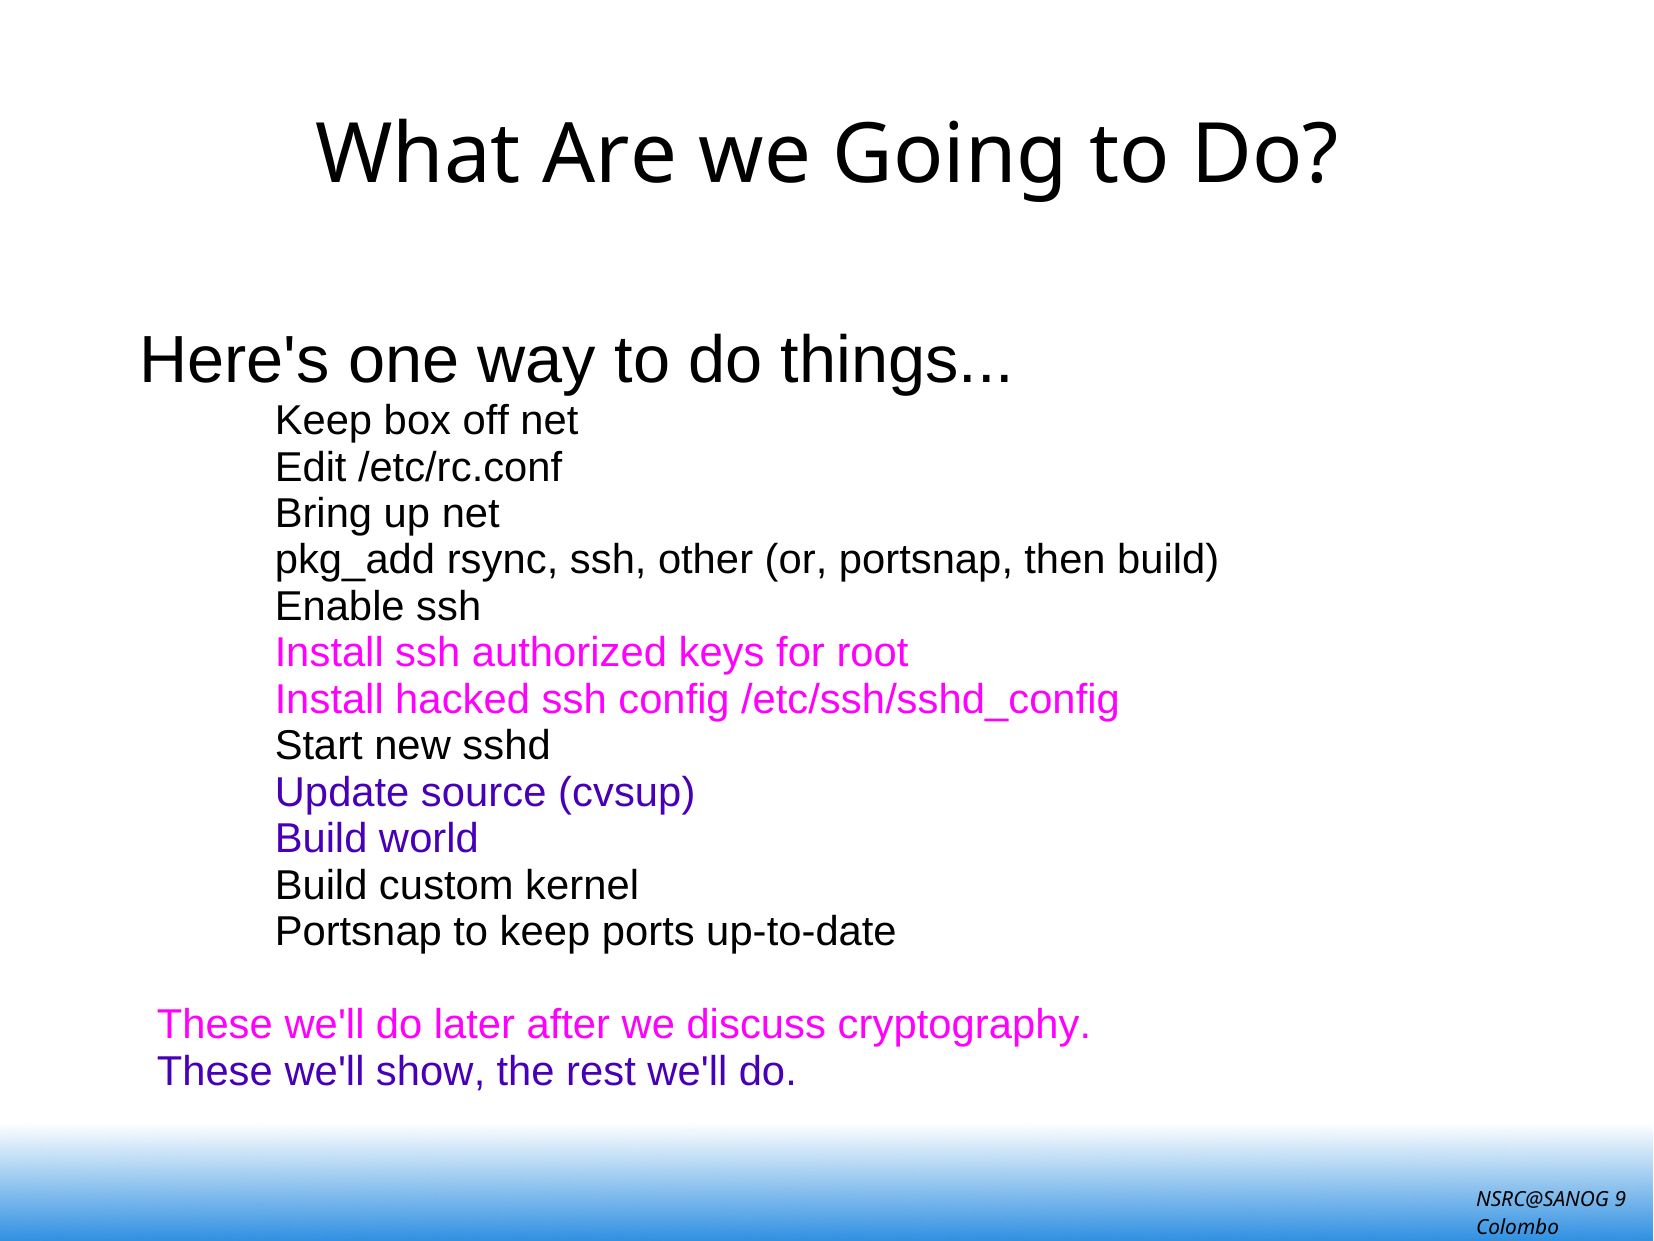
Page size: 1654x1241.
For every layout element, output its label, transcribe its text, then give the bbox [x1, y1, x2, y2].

title What Are we Going to Do? [121, 46, 1534, 254]
picture [0, 1122, 1653, 1241]
list Here's one way to do things... Keep box off net Edit /etc/rc.conf Bring up net pkg_add rsync, ssh, other (or, portsnap, then build) Enable ssh Install ssh authorized keys for root Install hacked ssh config /etc/ssh/sshd_config Start new sshd Update source (cvsup) Build world Build custom kernel Portsnap to keep ports up-to-date These we'll do later after we discuss cryptography. These we'll show, the rest we'll do. [121, 322, 1561, 1133]
